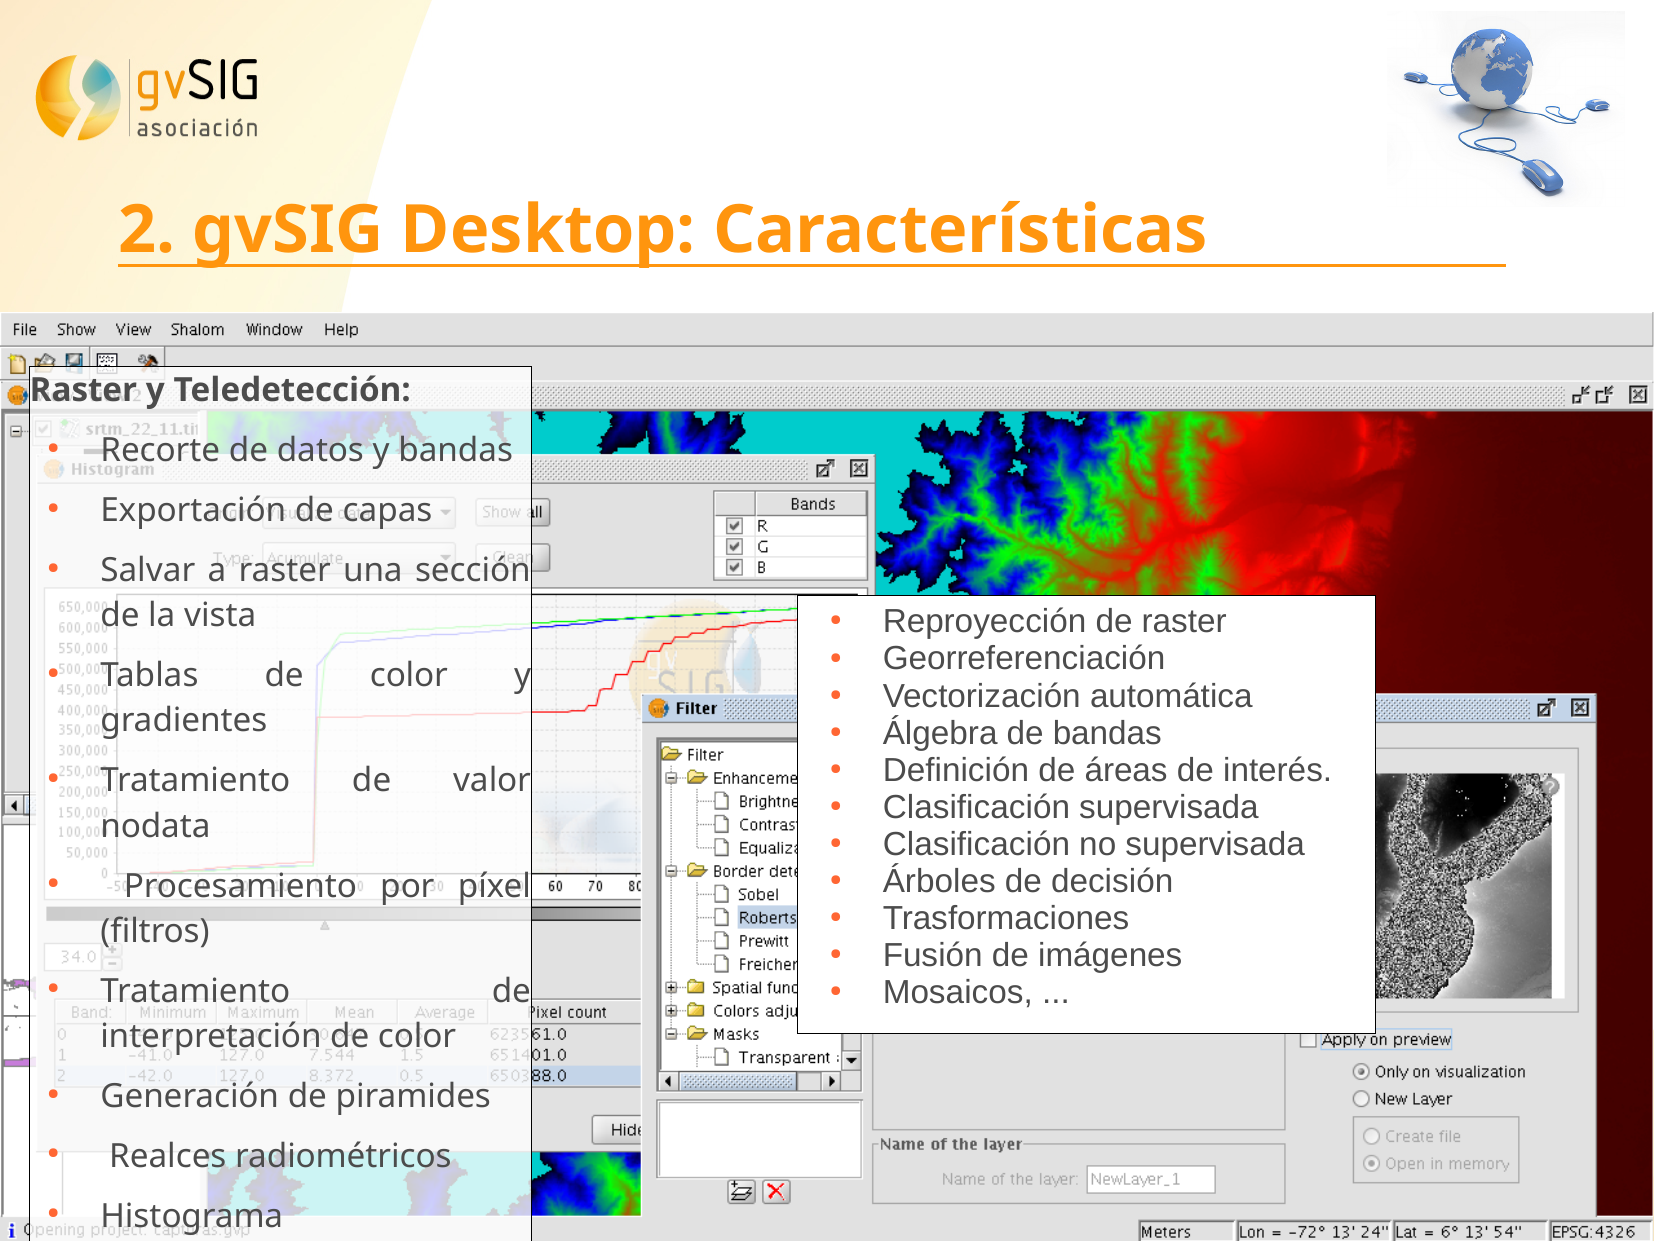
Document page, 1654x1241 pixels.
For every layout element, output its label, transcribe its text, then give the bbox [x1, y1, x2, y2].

list Raster y Teledetección: Recorte de datos y bandas Exportación de capas Salvar a raster una sección de la vista Tablas de color y gradientes Tratamiento de valor nodata Procesamiento por píxel (filtros) Tratamiento de interpretación de color Generación de piramides Realces radiométricos Histograma Geolocalización [29, 366, 532, 1222]
picture [0, 0, 1654, 1241]
text_box Reproyección de raster Georreferenciación Vectorización automática Álgebra de bandas Definición de áreas de interés. Clasificación supervisada Clasificación no supervisada Árboles de decisión Trasformaciones Fusión de imágenes Mosaicos, ... [797, 595, 1376, 1034]
title 2. gvSIG Desktop: Características [118, 177, 1607, 276]
